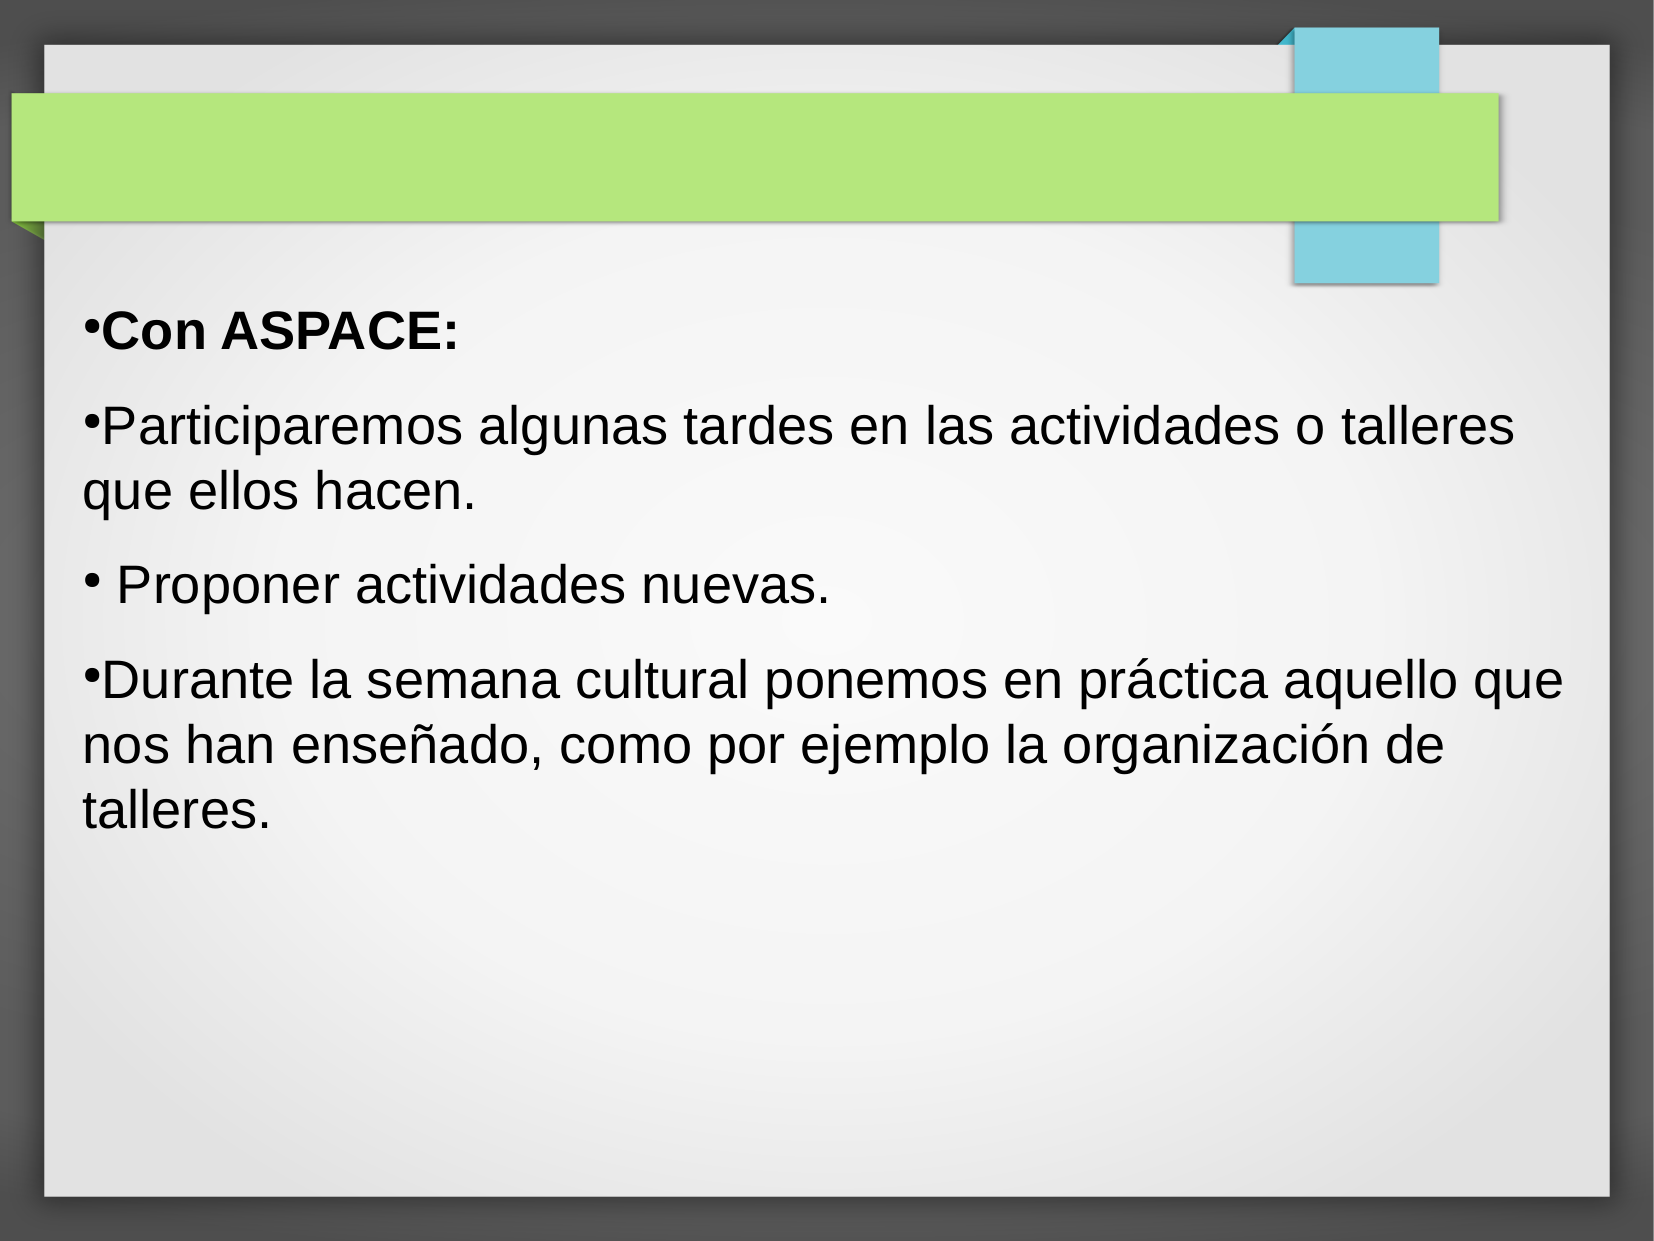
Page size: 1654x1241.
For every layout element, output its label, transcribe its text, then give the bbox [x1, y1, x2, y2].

list Con ASPACE: Participaremos algunas tardes en las actividades o talleres que ellos hacen. Proponer actividades nuevas. Durante la semana cultural ponemos en práctica aquello que nos han enseñado, como por ejemplo la organización de talleres. [82, 295, 1571, 1015]
